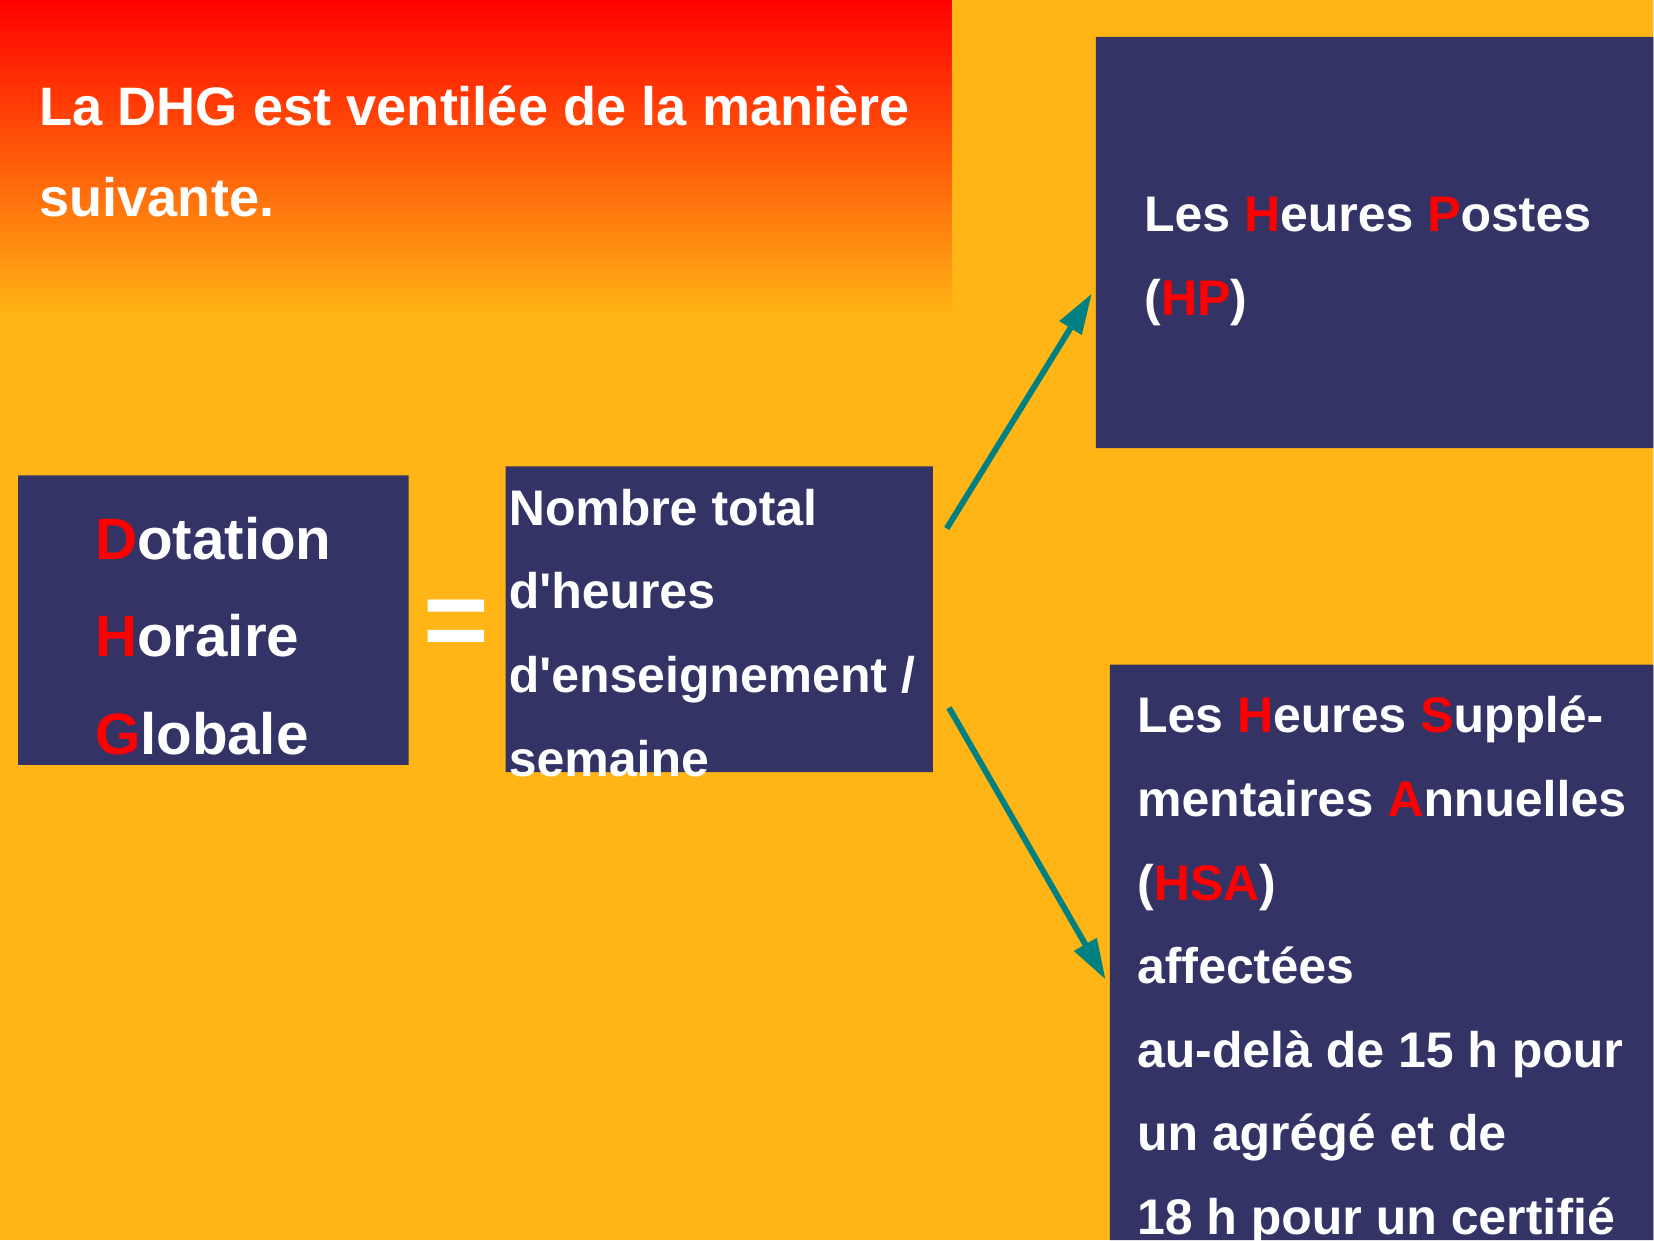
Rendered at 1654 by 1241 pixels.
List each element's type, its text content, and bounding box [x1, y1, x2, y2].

text_box Les Heures Postes (HP) [1095, 36, 1654, 449]
text_box Nombre total d'heures d'enseignement / semaine [505, 466, 933, 773]
text_box = [409, 549, 505, 691]
text_box Les Heures Supplé- mentaires Annuelles (HSA) affectées au-delà de 15 h pour un agrégé et de 18 h pour un certifié [1109, 664, 1654, 1241]
text_box [80, 206, 90, 211]
text_box [0, 0, 952, 315]
text_box La DHG est ventilée de la manière suivante. [24, 39, 984, 206]
text_box Dotation Horaire Globale [18, 475, 409, 765]
text_box [156, 206, 166, 211]
